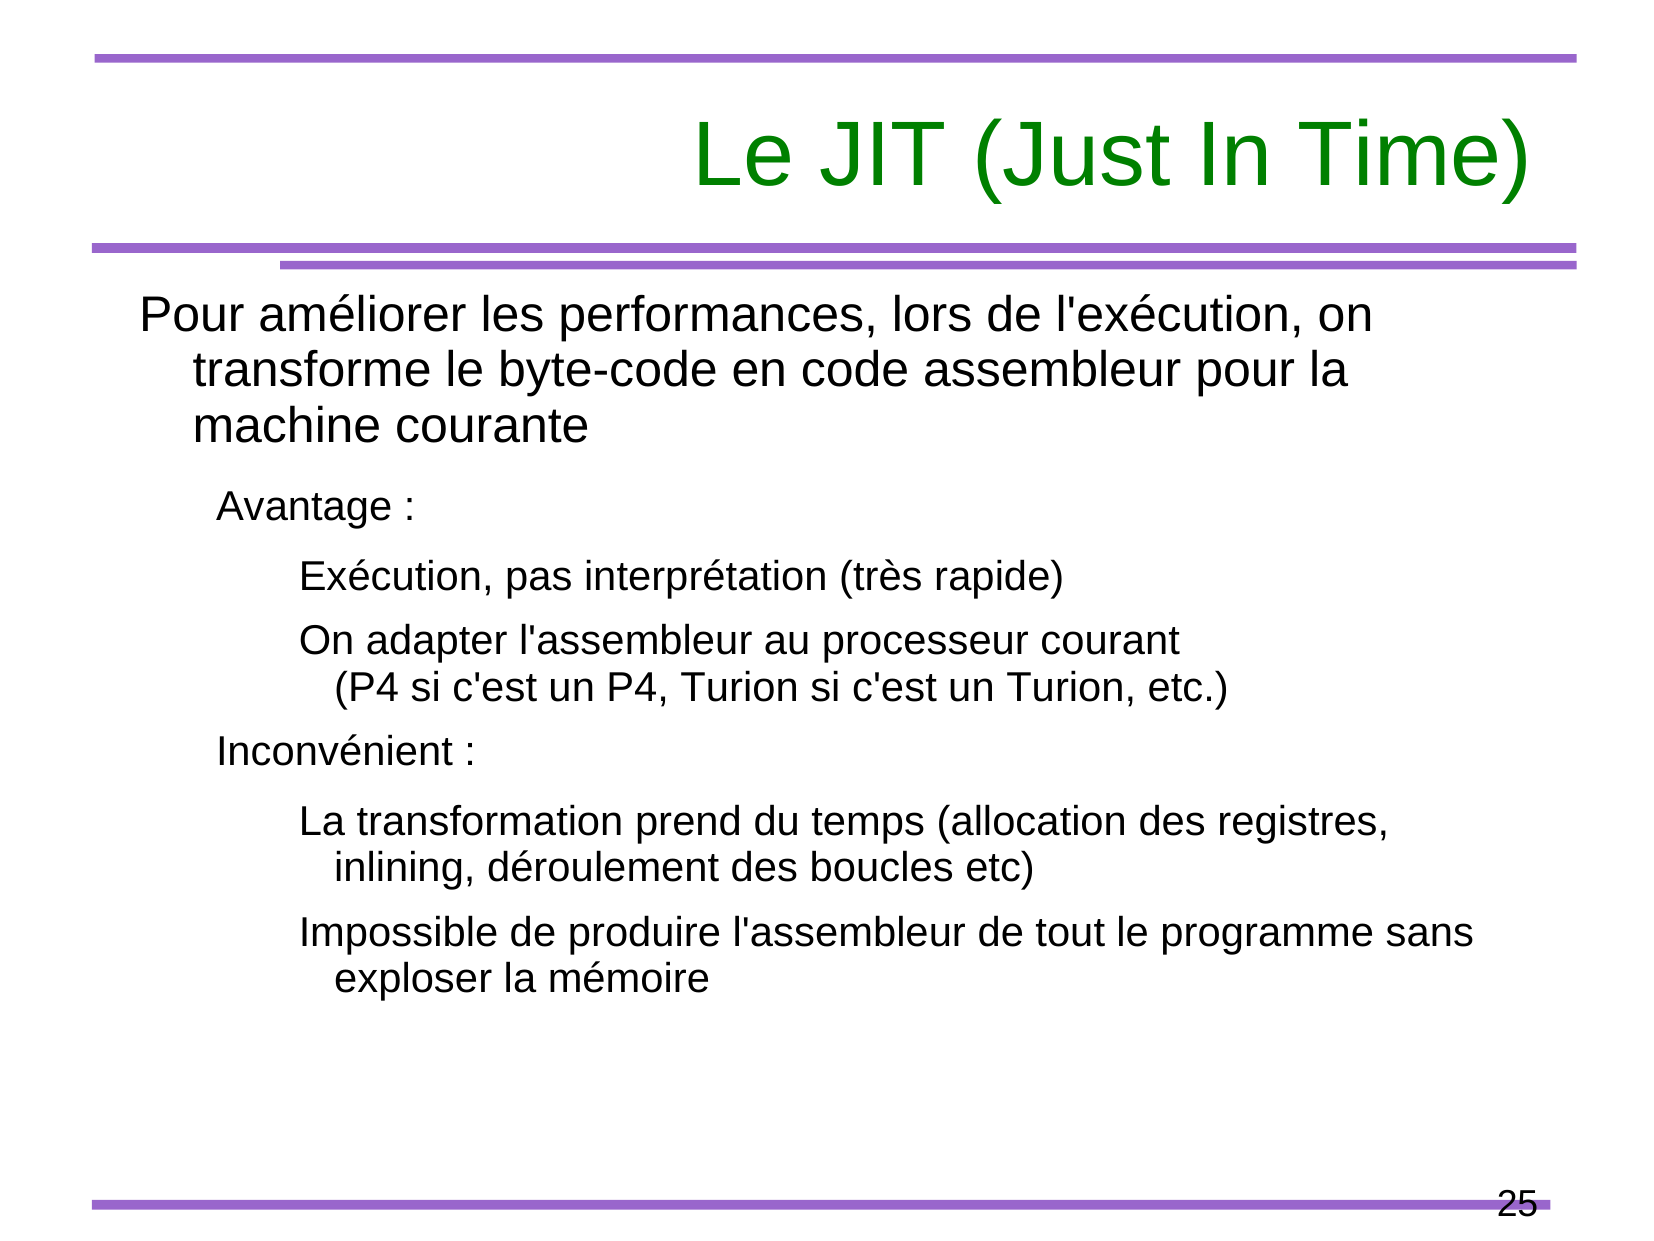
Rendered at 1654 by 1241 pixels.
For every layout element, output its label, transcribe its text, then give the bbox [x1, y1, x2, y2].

list Pour améliorer les performances, lors de l'exécution, on transforme le byte-code en code assembleur pour la machine courante Avantage : Exécution, pas interprétation (très rapide) On adapter l'assembleur au processeur courant (P4 si c'est un P4, Turion si c'est un Turion, etc.) Inconvénient : La transformation prend du temps (allocation des registres, inlining, déroulement des boucles etc) Impossible de produire l'assembleur de tout le programme sans exploser la mémoire [121, 285, 1534, 1197]
title Le JIT (Just In Time) [121, 49, 1534, 257]
